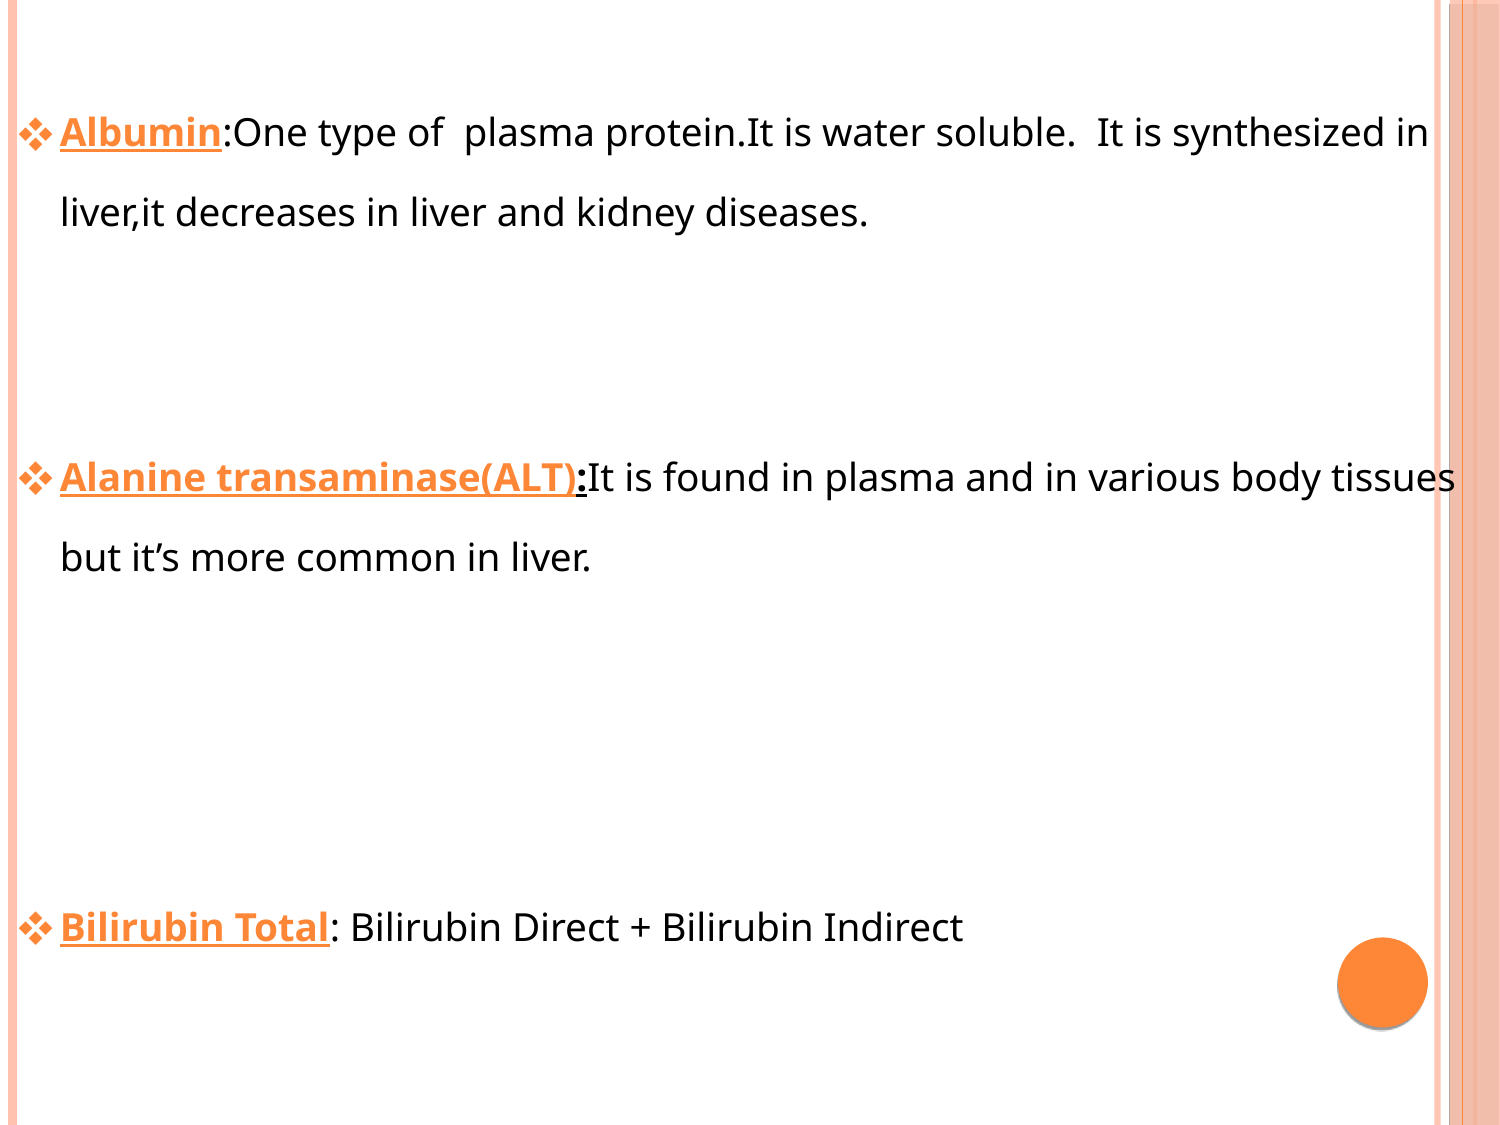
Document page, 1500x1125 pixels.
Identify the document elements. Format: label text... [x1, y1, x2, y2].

list Albumin:One type of plasma protein.It is water soluble. It is synthesized in liver,it decreases in liver and kidney diseases. Alanine transaminase(ALT):It is found in plasma and in various body tissues but it’s more common in liver. Bilirubin Total: Bilirubin Direct + Bilirubin Indirect [0, 0, 1500, 1125]
